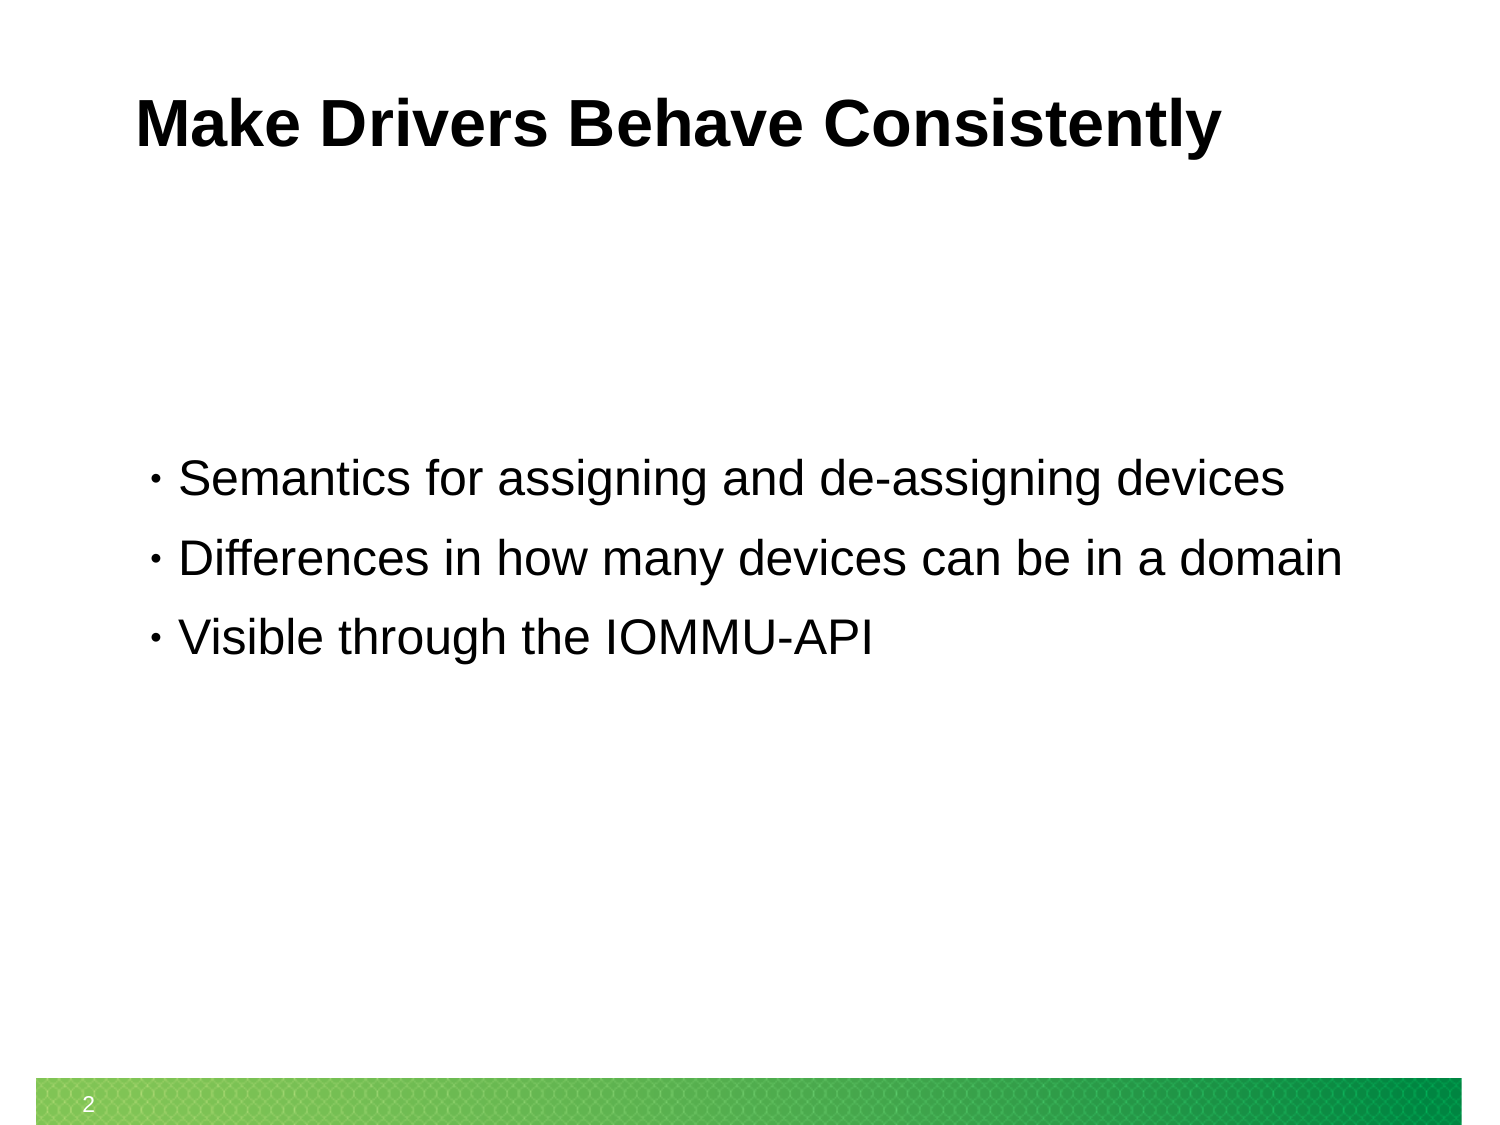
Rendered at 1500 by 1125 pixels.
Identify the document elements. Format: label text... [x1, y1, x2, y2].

list Semantics for assigning and de-assigning devices Differences in how many devices can be in a domain Visible through the IOMMU-API [128, 239, 1366, 877]
title Make Drivers Behave Consistently [135, 41, 1372, 204]
picture [36, 1078, 1462, 1125]
